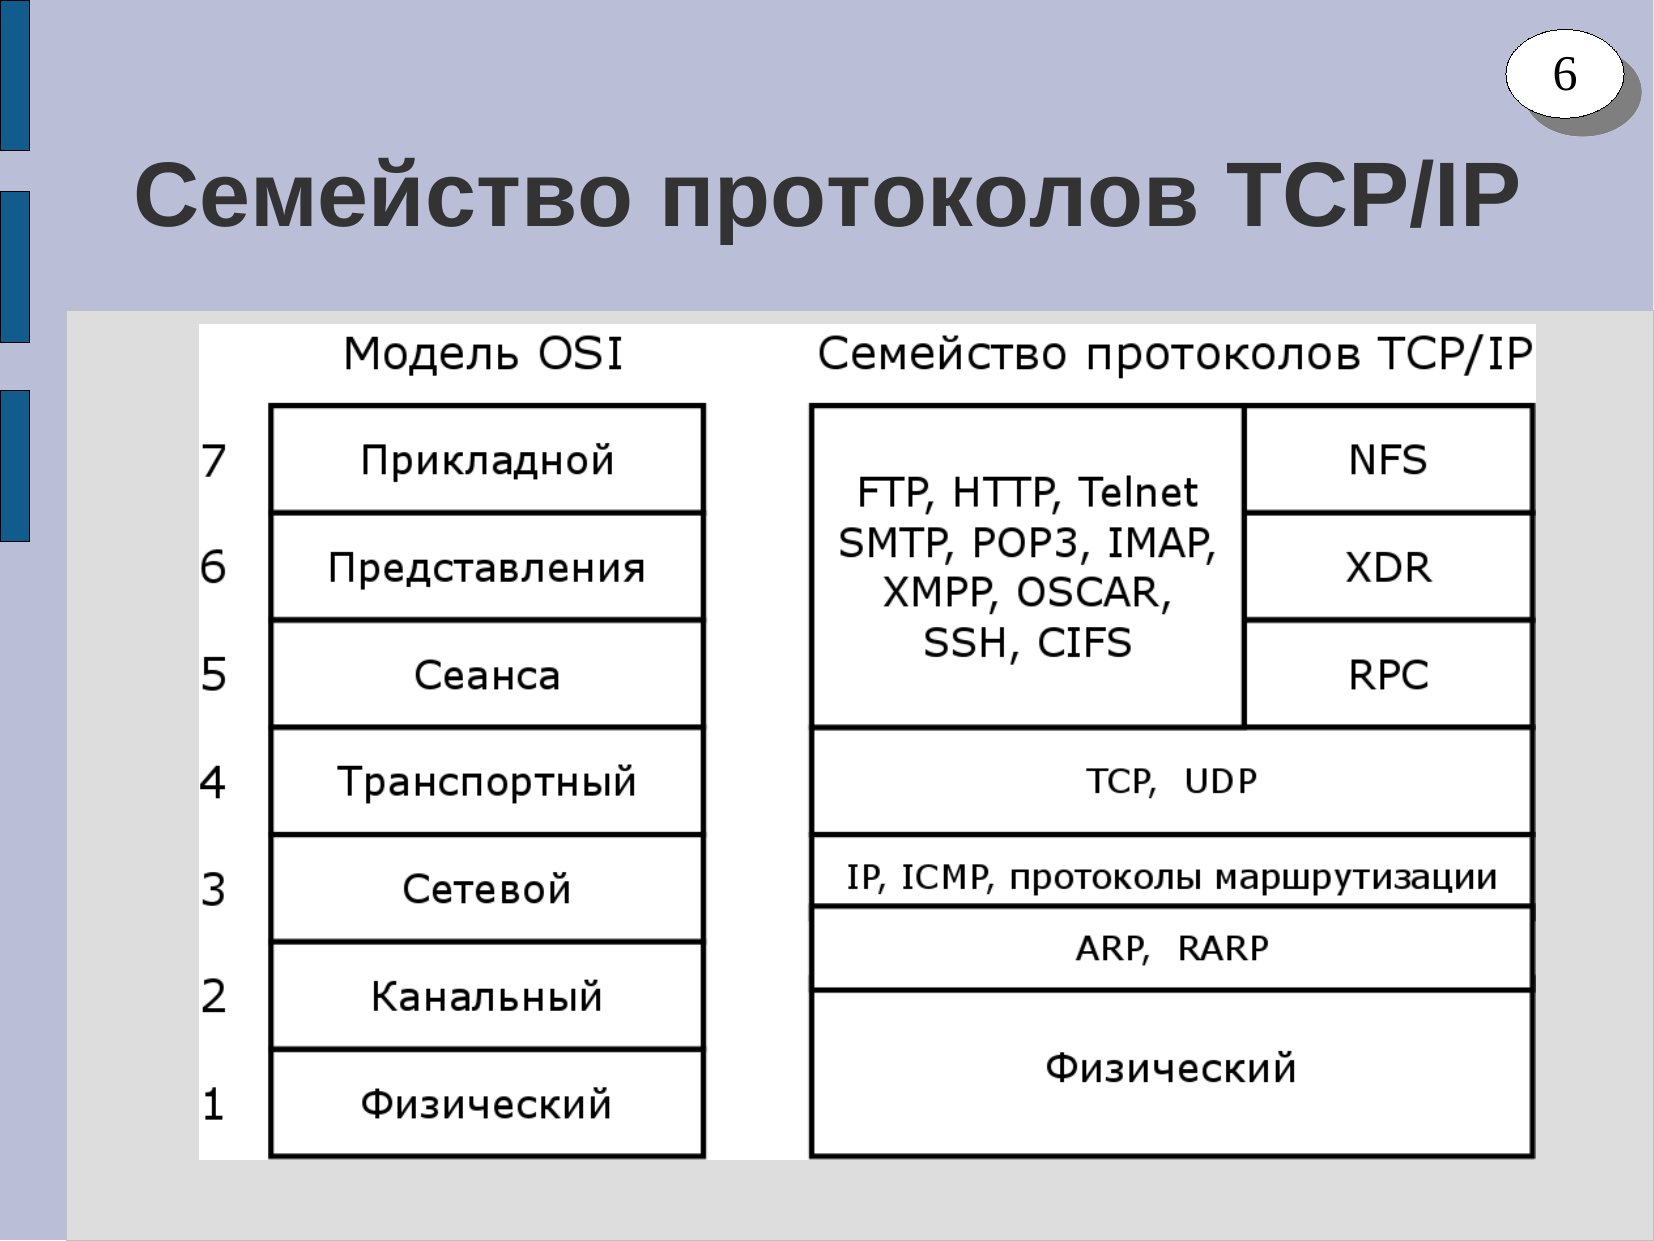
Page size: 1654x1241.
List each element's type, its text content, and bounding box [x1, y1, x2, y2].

title Семейство протоколов TCP/IP [121, 91, 1534, 299]
text_box 6 [1505, 29, 1625, 119]
picture [199, 324, 1536, 1160]
